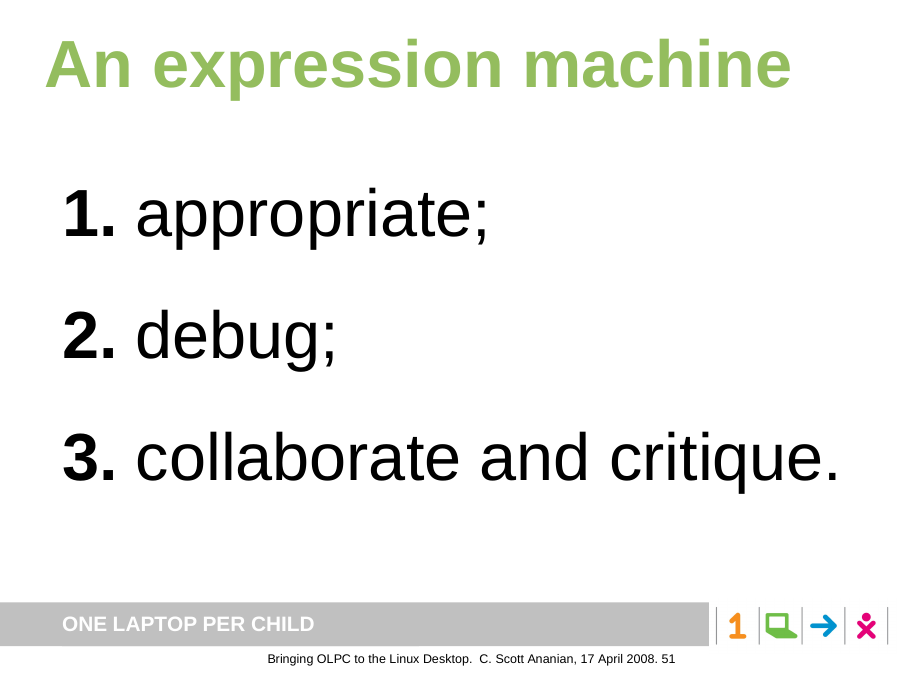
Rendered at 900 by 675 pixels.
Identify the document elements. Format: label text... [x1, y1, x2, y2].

picture [709, 598, 897, 654]
title An expression machine [44, 26, 855, 102]
text_box 1. appropriate; 2. debug; 3. collaborate and critique. [44, 157, 855, 604]
